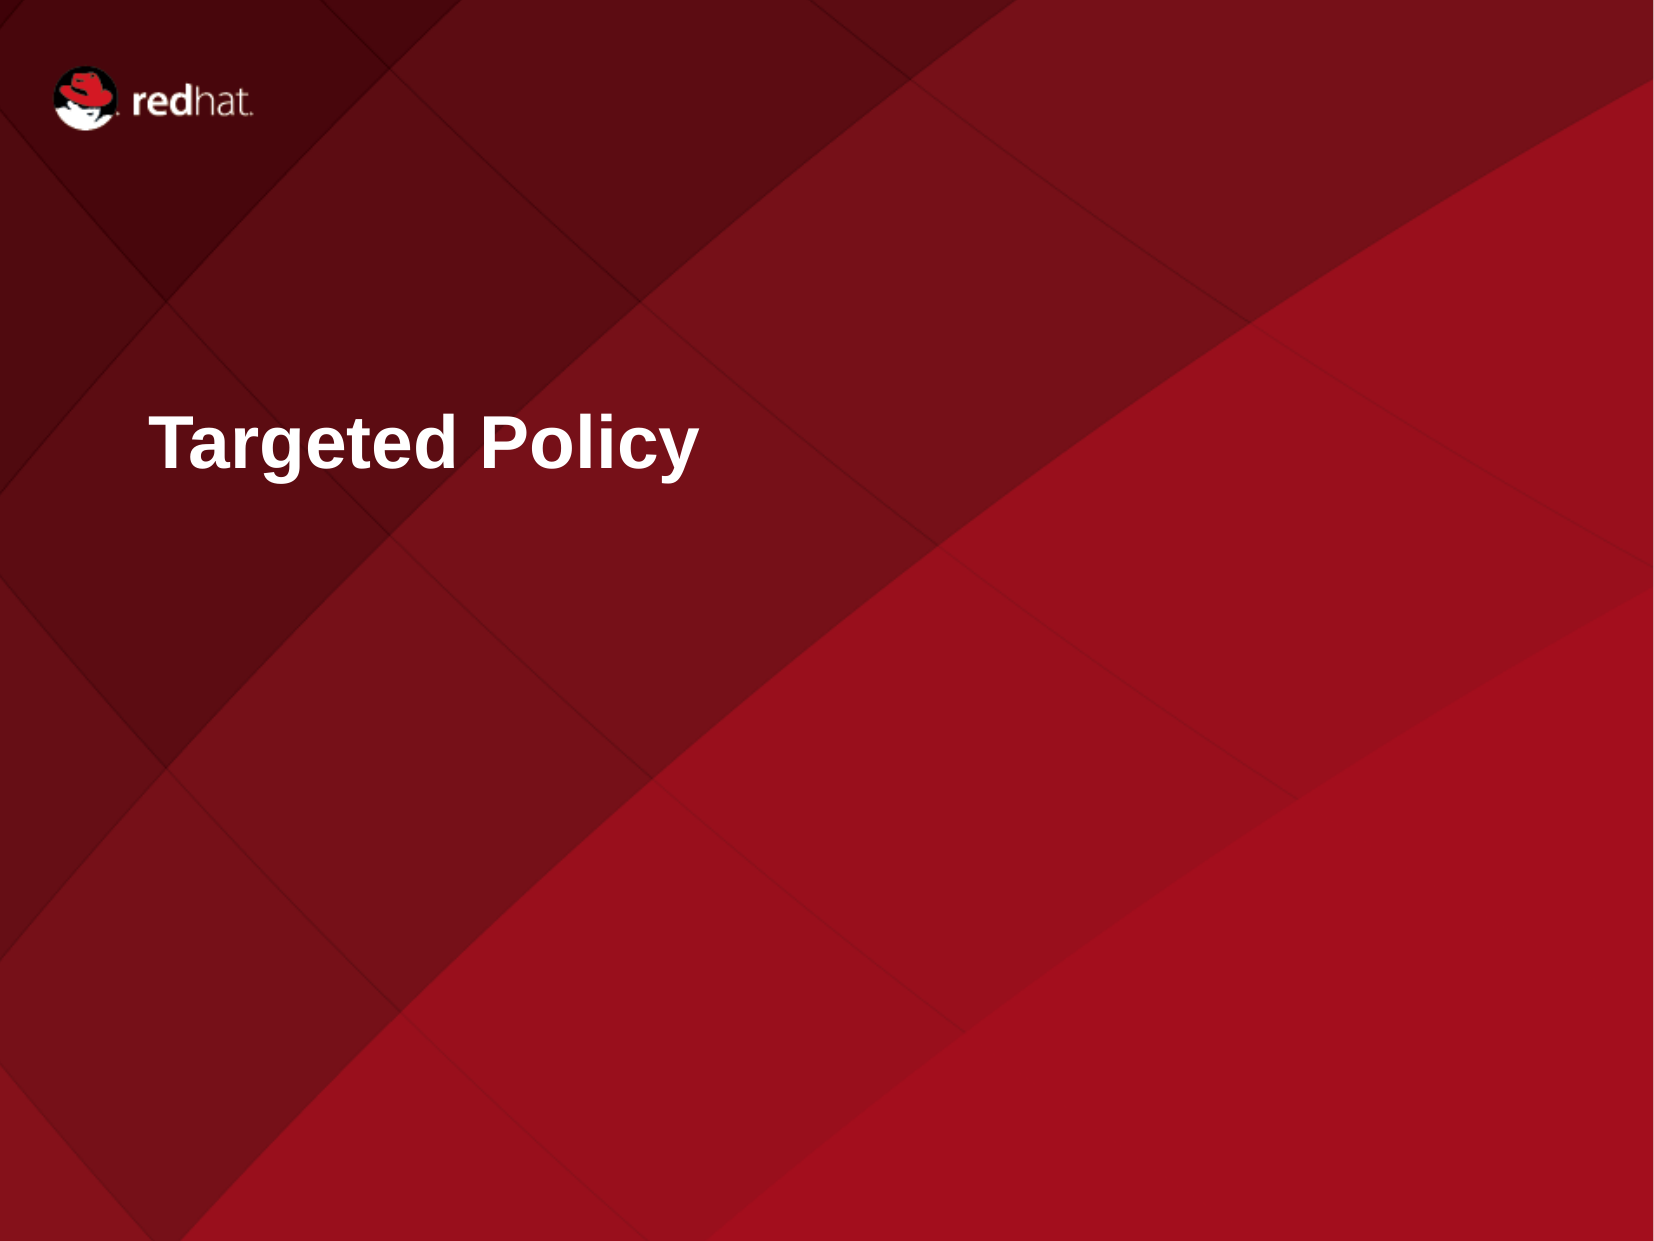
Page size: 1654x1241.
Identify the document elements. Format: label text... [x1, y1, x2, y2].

picture [0, 0, 1654, 1241]
text_box Targeted Policy [133, 225, 1560, 902]
